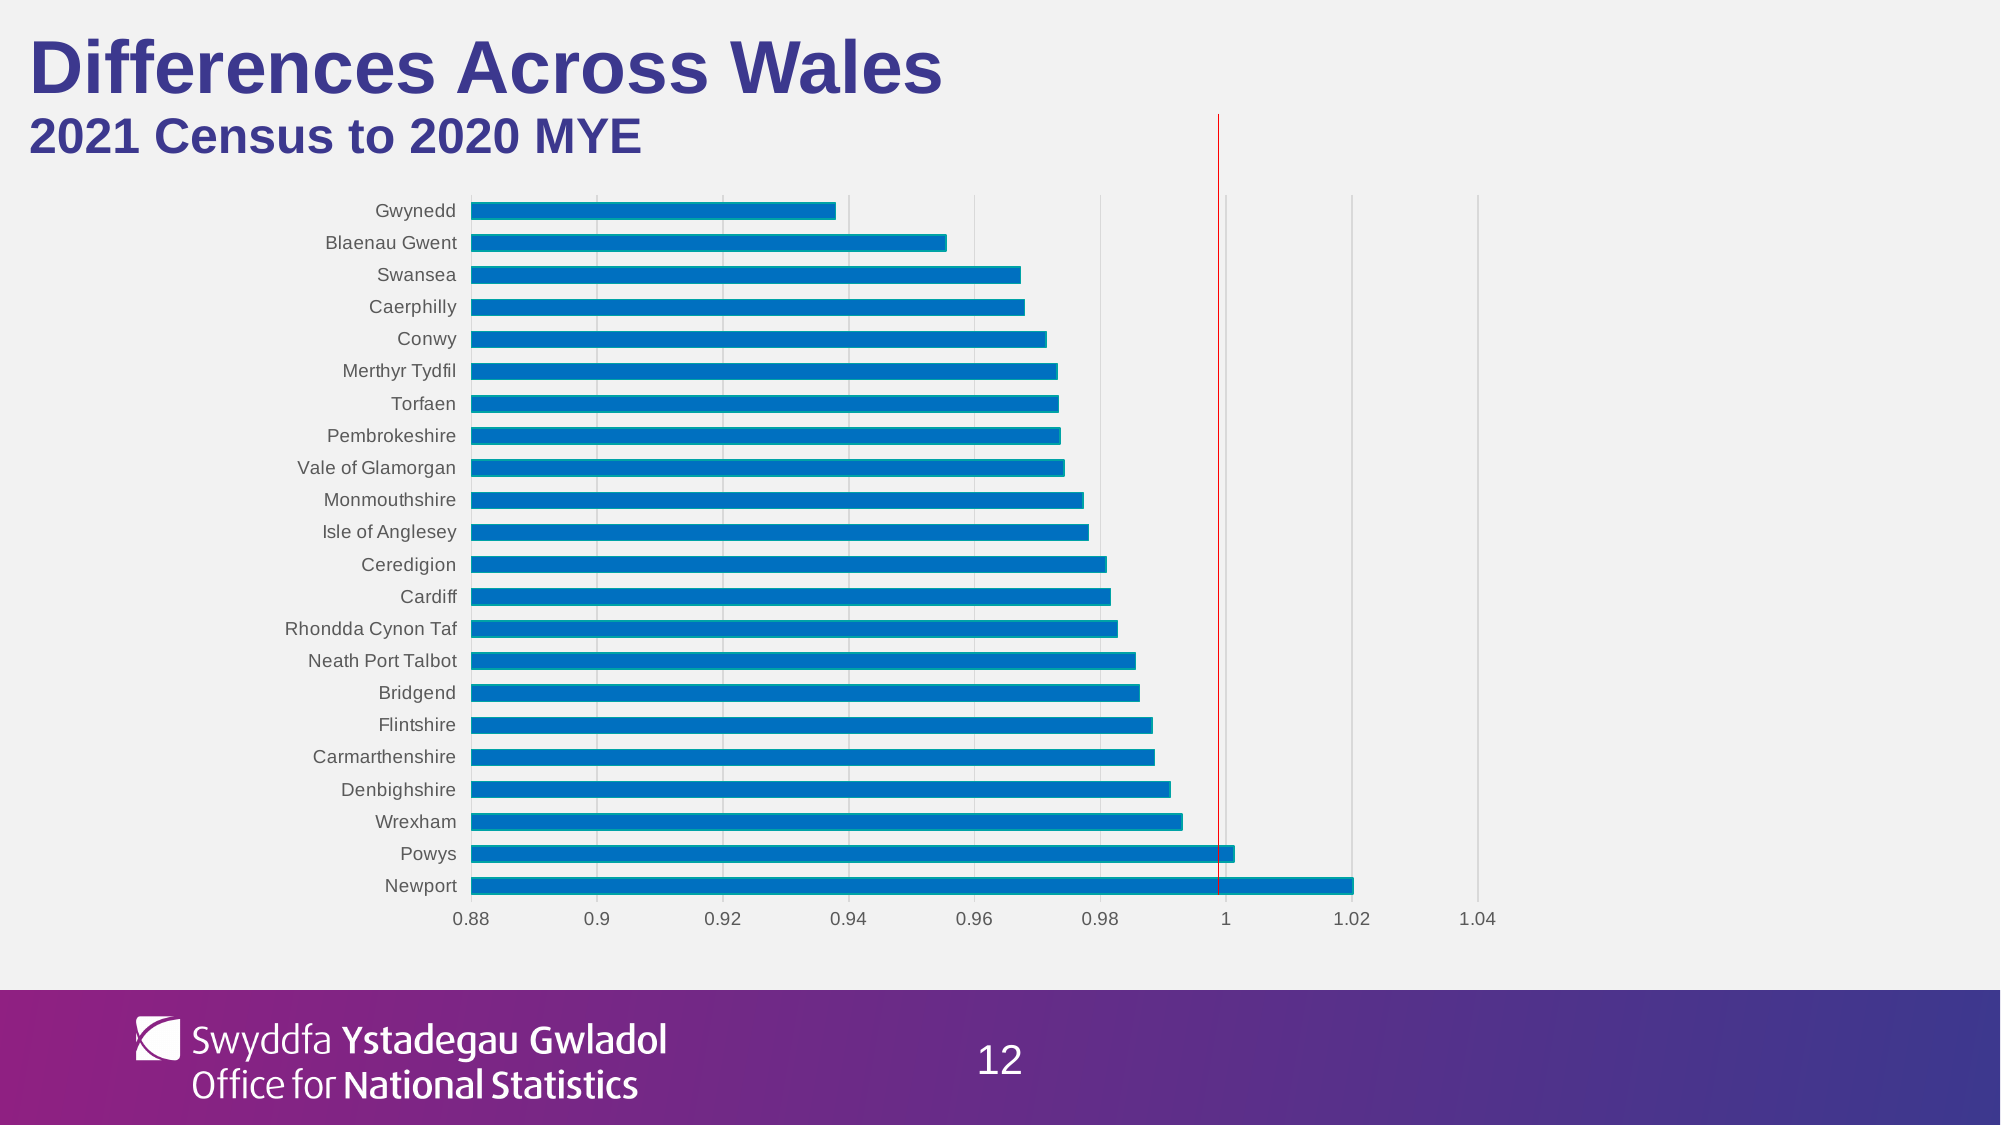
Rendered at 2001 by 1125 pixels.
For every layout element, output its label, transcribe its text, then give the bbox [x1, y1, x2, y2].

text_box 12 [764, 1025, 1236, 1086]
title Differences Across Wales 2021 Census to 2020 MYE [29, 21, 1904, 174]
chart [259, 179, 1522, 946]
